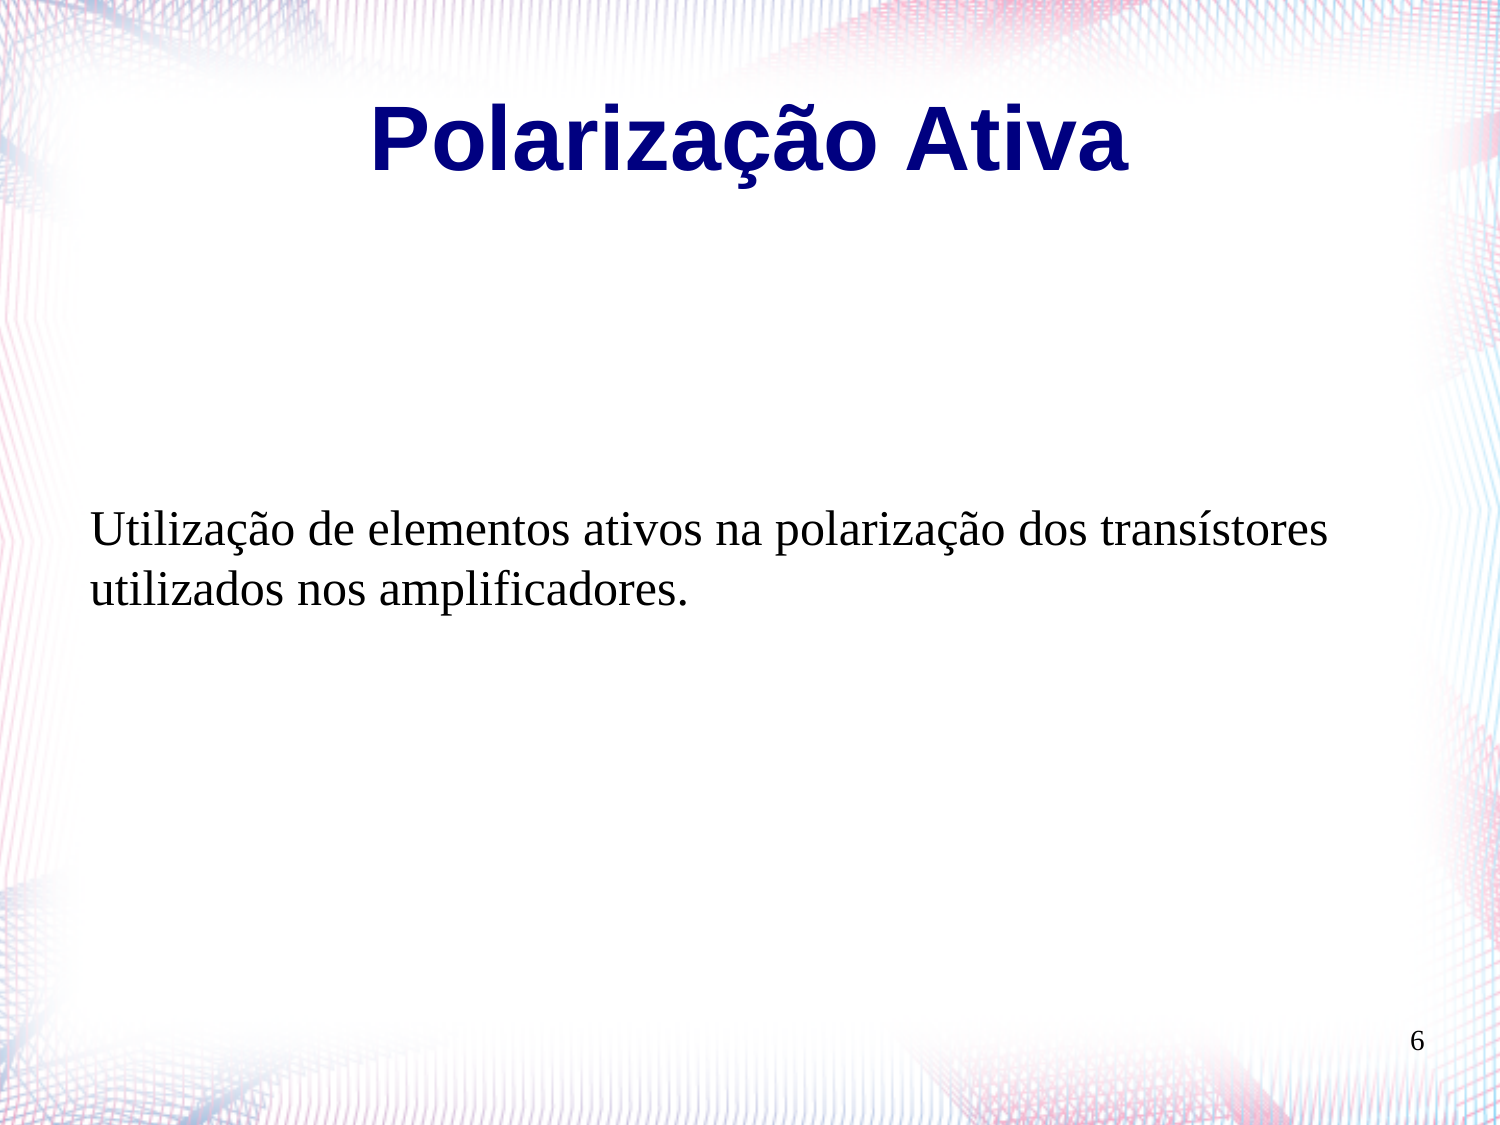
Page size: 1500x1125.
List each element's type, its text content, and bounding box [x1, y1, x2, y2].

text_box Utilização de elementos ativos na polarização dos transístores utilizados nos amplificadores. [75, 487, 1426, 638]
title Polarização Ativa [75, 52, 1425, 226]
picture [0, 0, 1500, 1125]
